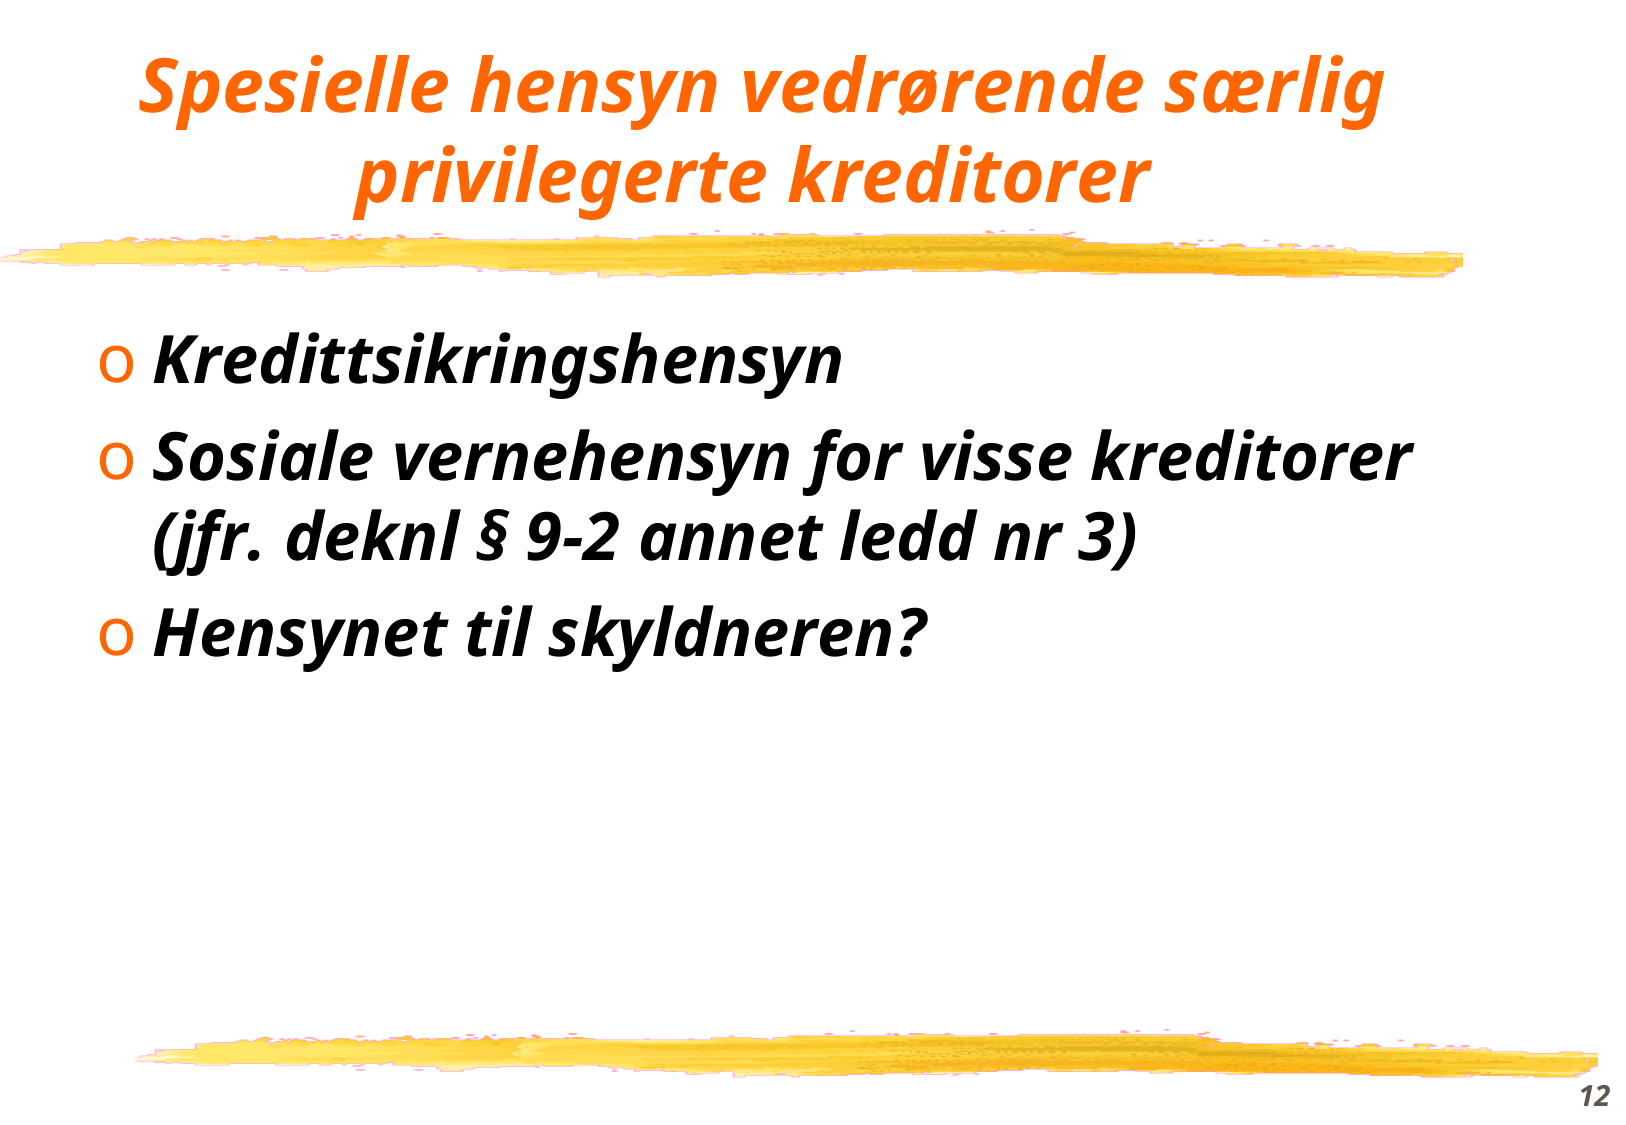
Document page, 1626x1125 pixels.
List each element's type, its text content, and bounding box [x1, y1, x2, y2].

list Kredittsikringshensyn Sosiale vernehensyn for visse kreditorer (jfr. deknl § 9-2 annet ledd nr 3) Hensynet til skyldneren? [81, 309, 1535, 1001]
title Spesielle hensyn vedrørende særlig privilegerte kreditorer [72, 29, 1454, 225]
picture [135, 1024, 1598, 1088]
text_box <number> [1516, 1050, 1626, 1125]
picture [0, 224, 1463, 288]
